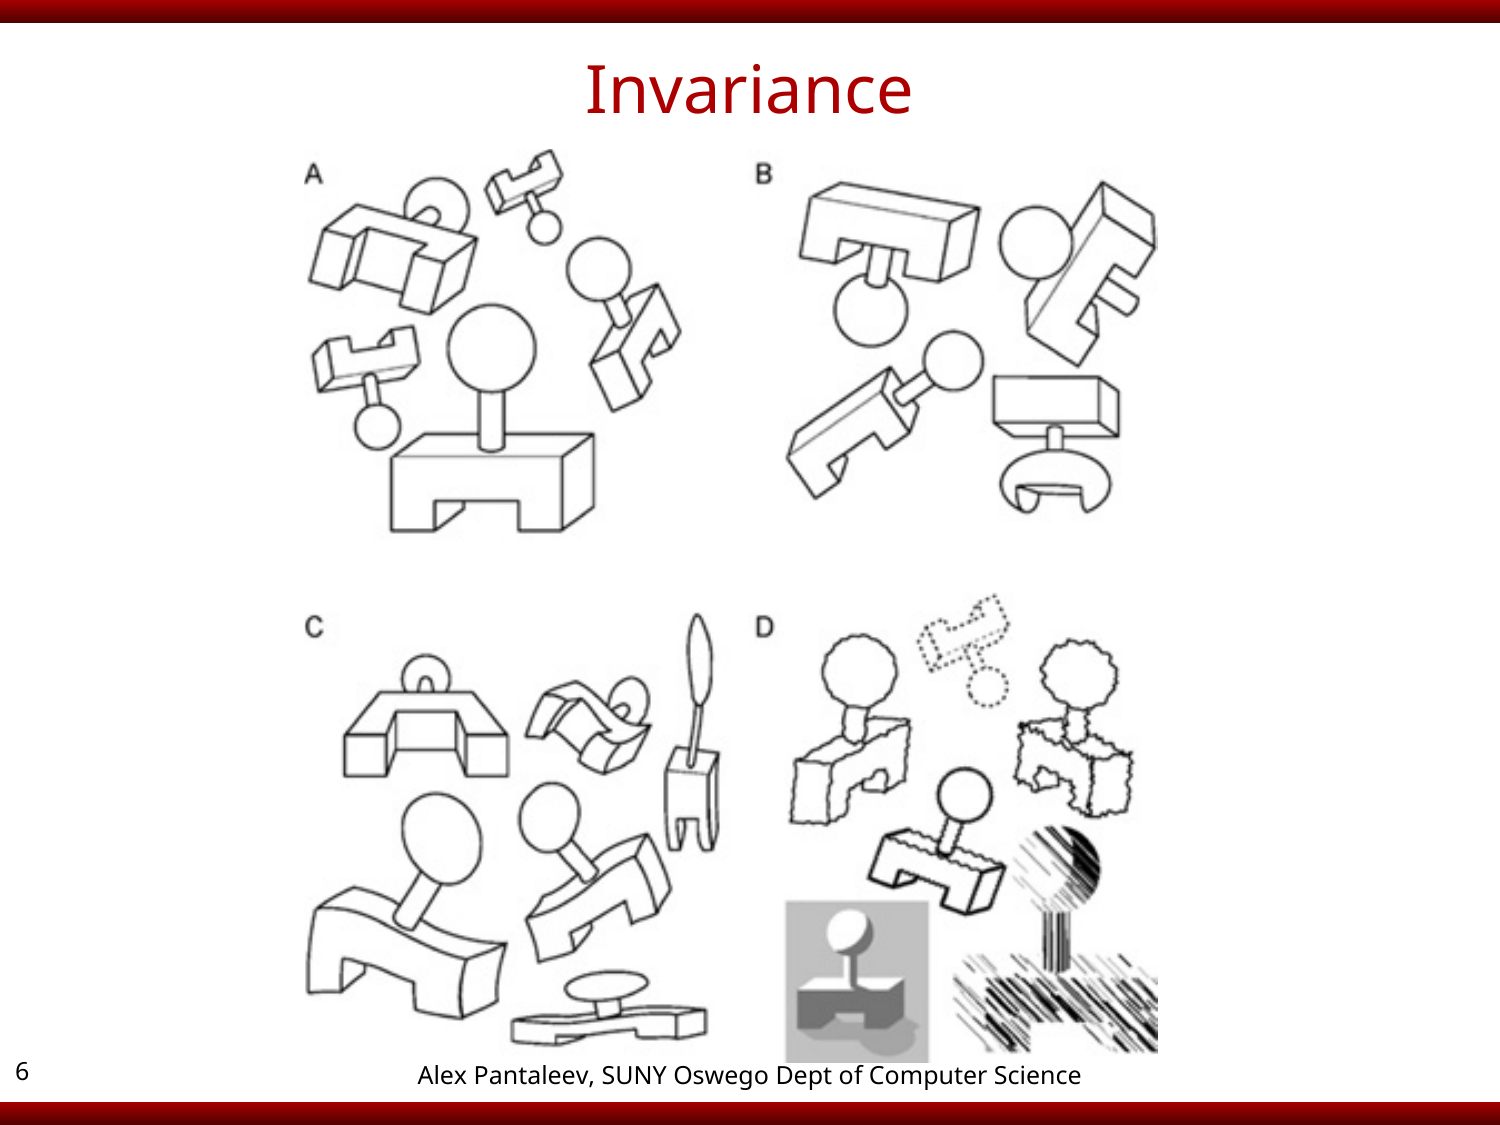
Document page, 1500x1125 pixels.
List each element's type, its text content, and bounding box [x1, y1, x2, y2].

picture [304, 149, 1158, 1063]
title Invariance [0, 24, 1500, 150]
